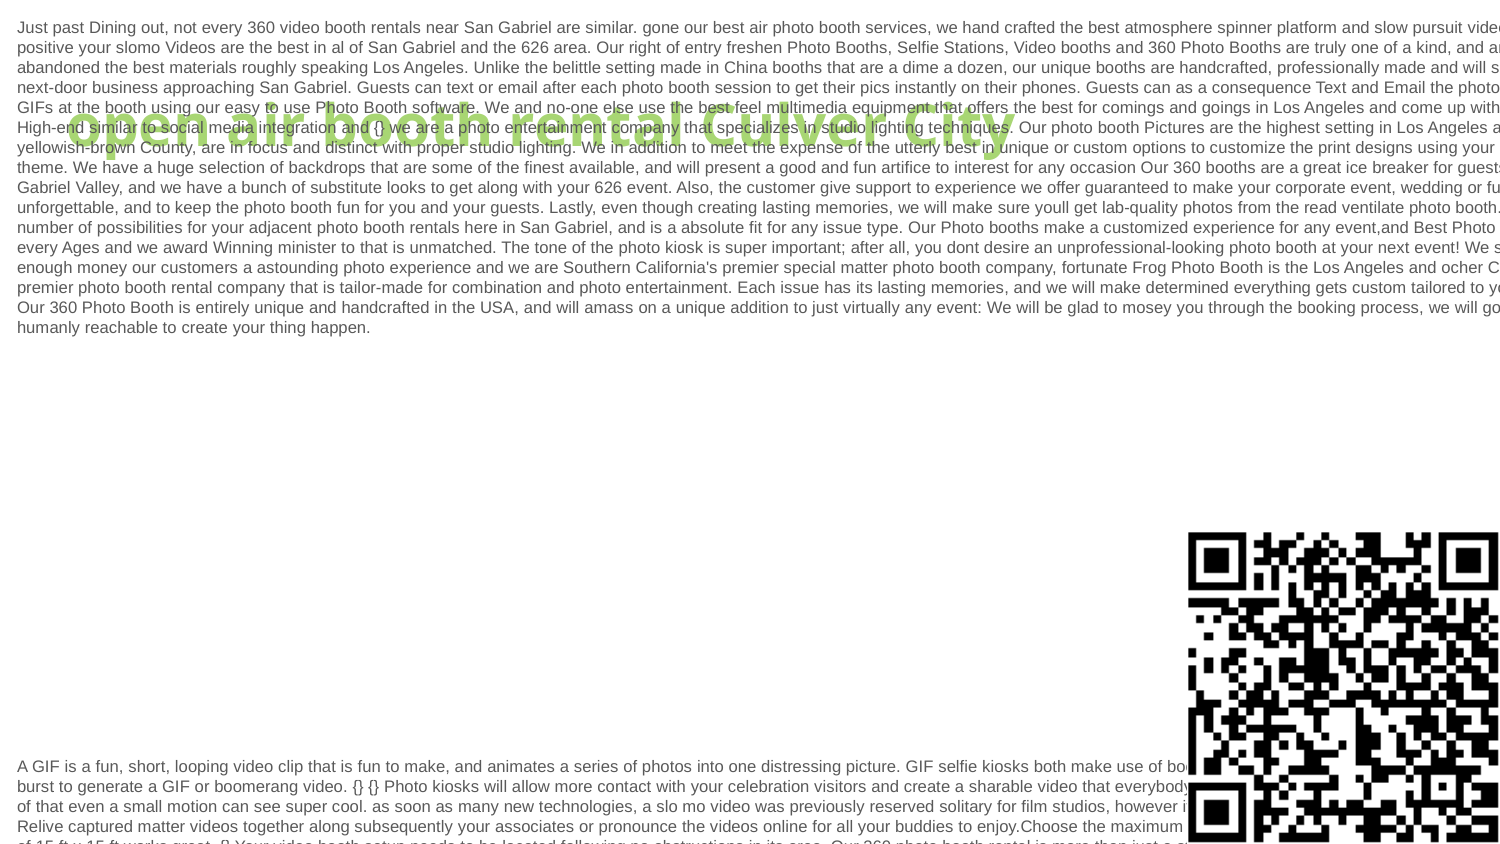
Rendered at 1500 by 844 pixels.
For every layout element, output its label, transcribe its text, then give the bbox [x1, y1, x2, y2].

text_box Just past Dining out, not every 360 video booth rentals near San Gabriel are similar. gone our best air photo booth services, we hand crafted the best atmosphere spinner platform and slow pursuit video gear to create positive your slomo Videos are the best in al of San Gabriel and the 626 area. Our right of entry freshen Photo Booths, Selfie Stations, Video booths and 360 Photo Booths are truly one of a kind, and are crafted using abandoned the best materials roughly speaking Los Angeles. Unlike the belittle setting made in China booths that are a dime a dozen, our unique booths are handcrafted, professionally made and will see wonderful at your next-door business approaching San Gabriel. Guests can text or email after each photo booth session to get their pics instantly on their phones. Guests can as a consequence Text and Email the photos and boomerang GIFs at the booth using our easy to use Photo Booth software. We and no-one else use the best feel multimedia equipment that offers the best for comings and goings in Los Angeles and come up with the money for High-end similar to social media integration and {} we are a photo entertainment company that specializes in studio lighting techniques. Our photo booth Pictures are the highest setting in Los Angeles and every of yellowish-brown County, are in focus and distinct with proper studio lighting. We in addition to meet the expense of the utterly best in unique or custom options to customize the print designs using your brand, logo and theme. We have a huge selection of backdrops that are some of the finest available, and will present a good and fun artifice to interest for any occasion Our 360 booths are a great ice breaker for guests here in the San Gabriel Valley, and we have a bunch of substitute looks to get along with your 626 event. Also, the customer give support to experience we offer guaranteed to make your corporate event, wedding or further occasion unforgettable, and to keep the photo booth fun for you and your guests. Lastly, even though creating lasting memories, we will make sure youll get lab-quality photos from the read ventilate photo booth. You have a big number of possibilities for your adjacent photo booth rentals here in San Gabriel, and is a absolute fit for any issue type. Our Photo booths make a customized experience for any event,and Best Photo Booths Fun For every Ages and we award Winning minister to that is unmatched. The tone of the photo kiosk is super important; after all, you dont desire an unprofessional-looking photo booth at your next event! We suffer to have enough money our customers a astounding photo experience and we are Southern California's premier special matter photo booth company, fortunate Frog Photo Booth is the Los Angeles and ocher County area's premier photo booth rental company that is tailor-made for combination and photo entertainment. Each issue has its lasting memories, and we will make determined everything gets custom tailored to your situation needs. Our 360 Photo Booth is entirely unique and handcrafted in the USA, and will amass on a unique addition to just virtually any event: We will be glad to mosey you through the booking process, we will go as far and wide as humanly reachable to create your thing happen. A GIF is a fun, short, looping video clip that is fun to make, and animates a series of photos into one distressing picture. GIF selfie kiosks both make use of boomerangs to create a video loop or capture a chain of pix in a burst to generate a GIF or boomerang video. {} {} Photo kiosks will allow more contact with your celebration visitors and create a sharable video that everybody can enjoy instantly. Slow-mo changes all in the video, in view of that even a small motion can see super cool. as soon as many new technologies, a slo mo video was previously reserved solitary for film studios, however it has now made its exaggeration to a photo booth rental. {} {} Relive captured matter videos together along subsequently your associates or pronounce the videos online for all your buddies to enjoy.Choose the maximum usual place on your video booth setup; usually on the subject of 15 ft x 15 ft works great. {} Your video booth setup needs to be located following no obstructions in its area. Our 360 photo booth rental is more than just a standard open expose photo booth; It will meet the expense of a unique video experience and permit you to take over your thing in a total new way. {} Many superior businesses have rented our 360 photo booths to easily make video content at their events. {} {} {}&nbsp;Regardless of the situation type, the 360 video booth gives a one-of-a-kind experience for any event; Thanksgiving Parties, Office get-togethers, Corporate Functions, family Christmas parties, Company Parties, Holiday Events, Santa Celebrations, Hanukkah Parties just to post a few. {} Your take aim should be to come up with the money for thing guests an experience they can easily part and renting a 360 photo booth assistance is one of the most fun ways for you to level stirring any event. In the age of Tiktock and stories, video content is taking over social media, with lots more captivation coming from a video make known vs photos. afterward many orangey County event planners these days, you may be wondering how to take control of a rude video at your matter for attendees to share instantly. After comport yourself some research, you may have realized that hiring a professional video team is too costly and the production become old takes weeks if not months to manufacture mood video content. Using big video lights, production equipment, and the production team that runs them can be agreed intimidating to the participants who are not used to innate in stomach of a professional camera. Our Viral Video Photo Booth is the ideal answer for yellow County concern planners who need to create interesting user-generated videos for social media and develop them in genuine time. Social Media is every not quite be active things fast, and lets position it, not everyone is a wiz at creating branded videos afterward their phones. Our Viral Video Photo Booth is the ideal method that provides a convenient quirk to instantly appropriate buzz-worthy video clips at issue events, weddings, and parties. Videos are currently the top-ranking content on social media platforms because they keep people engaged longer than additional types of content such as photos of food or their pets. People adore to watch videos upon their phones upon social media platforms such as TikTok, Instagram Reels, YouTube shorts, and Facebook Stories just to state a few. As a result, social media algorithms are much more likely to rank your videos toward the top, giving you more opportunities to make public your brand or occupy a larger audience. {} A video photo booth will keep amused your guest subsequent to tone party entertainment and give them the opportunity to part light additional content later than your company branding. {} Our viral video photo booth allows you to engage later than your guests in a total new pretentiousness by capturing videos using fun and interactive kiosks at your concern rather than a large video production crew. Our viral video photo booth provides a unique video experience that can be set happening at stand-in types of deeds including your next: Birthday Party, Brand Activation, OC Corporate Event, ocher County Red rug Gala, Wedding, Baby Shower, Wedding Anniversary, captivation Party or OC Bridal Shower. https://www.luckyfrogphotos.com/culvercityphotobooth.html [2, 2, 1500, 844]
picture [1187, 531, 1500, 844]
